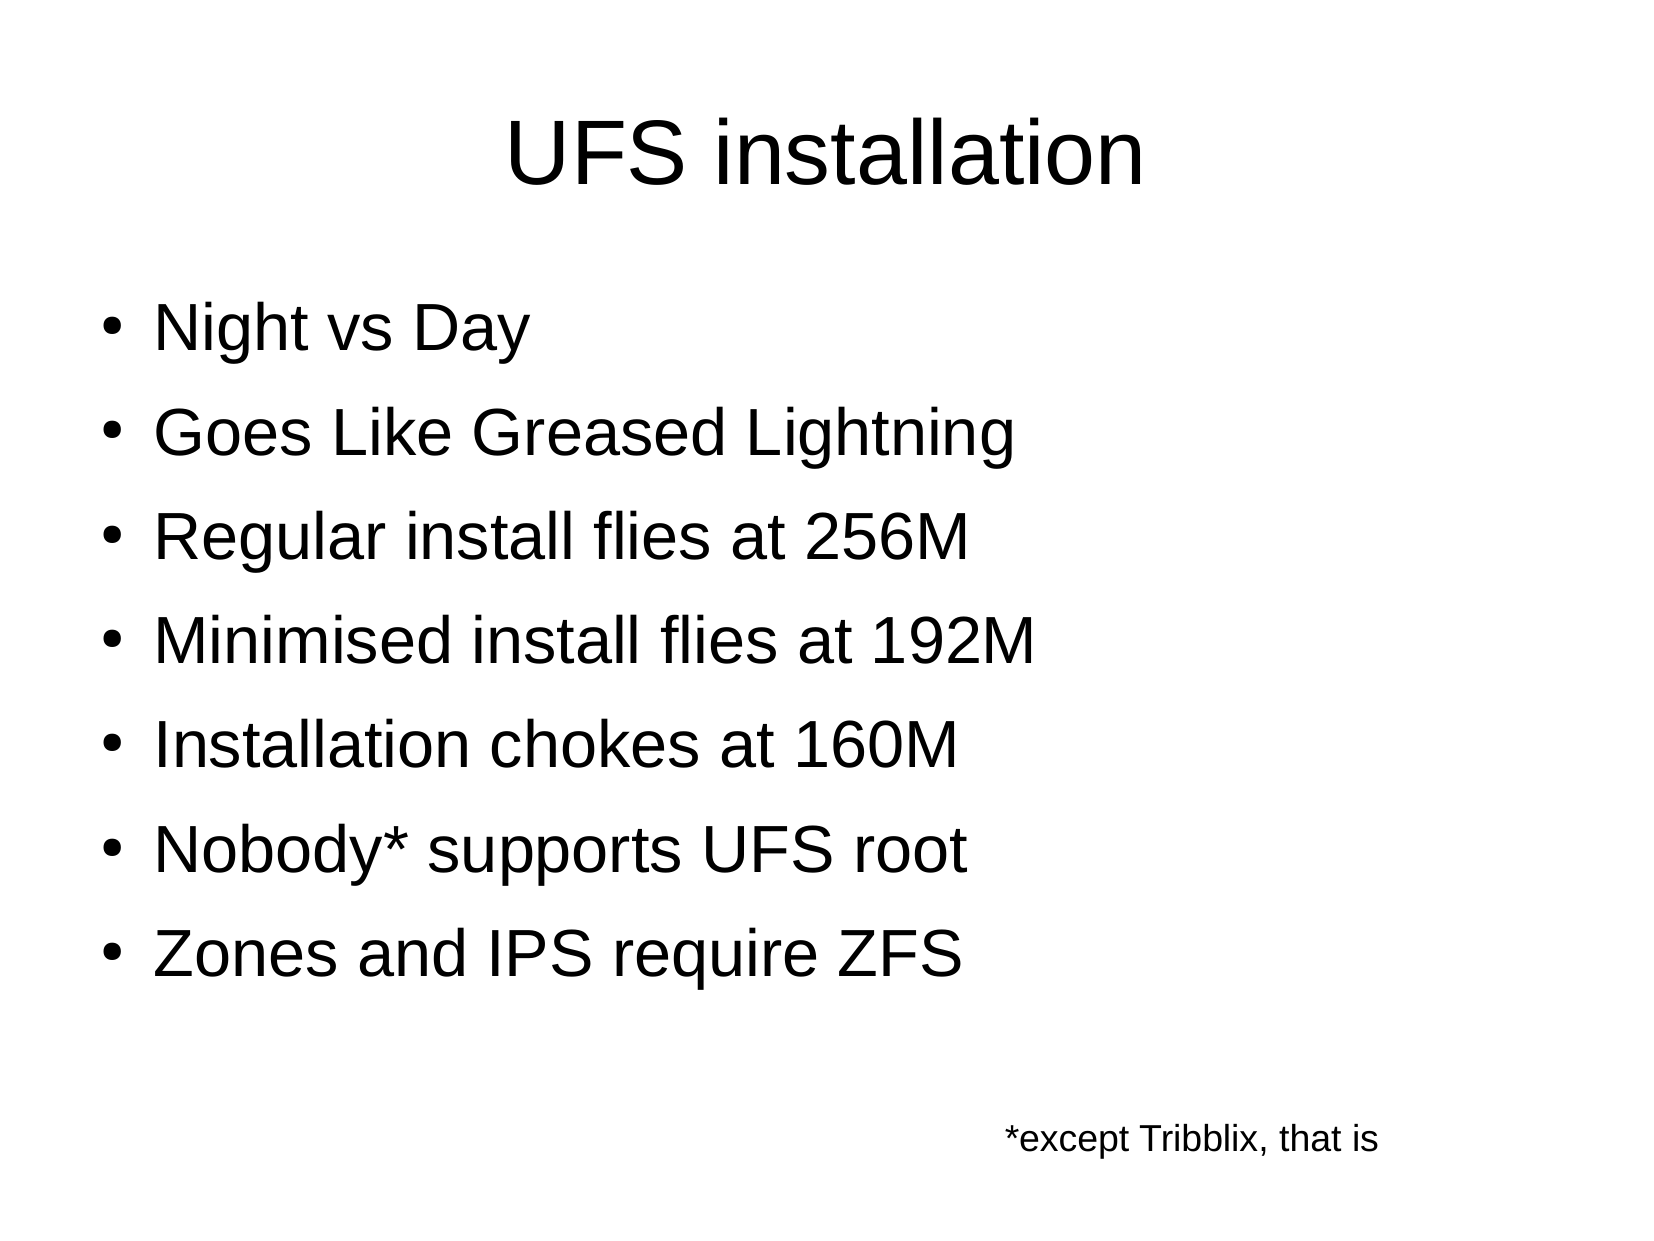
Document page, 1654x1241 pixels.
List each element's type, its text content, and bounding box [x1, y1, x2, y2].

title UFS installation [82, 49, 1571, 257]
text_box *except Tribblix, that is [990, 1110, 1395, 1167]
list Night vs Day Goes Like Greased Lightning Regular install flies at 256M Minimised install flies at 192M Installation chokes at 160M Nobody* supports UFS root Zones and IPS require ZFS [82, 290, 1571, 1010]
